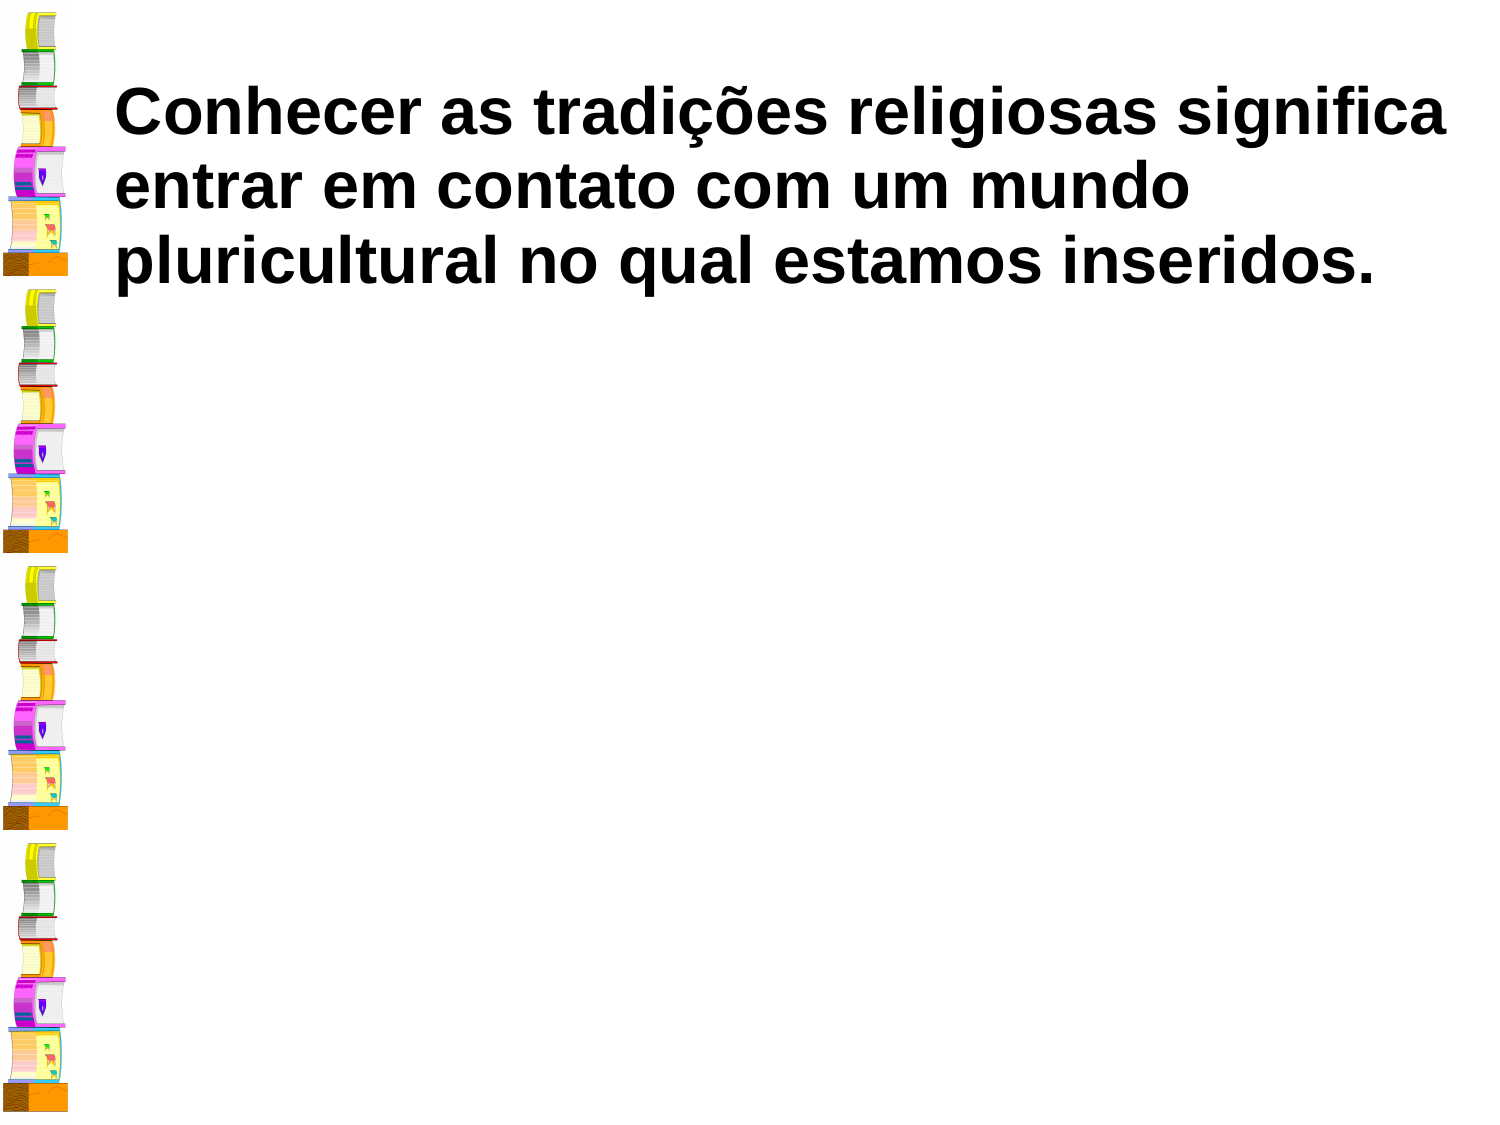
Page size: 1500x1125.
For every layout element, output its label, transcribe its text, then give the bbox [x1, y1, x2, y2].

text_box Conhecer as tradições religiosas significa entrar em contato com um mundo pluricultural no qual estamos inseridos. [100, 66, 1500, 324]
picture [0, 0, 71, 1125]
